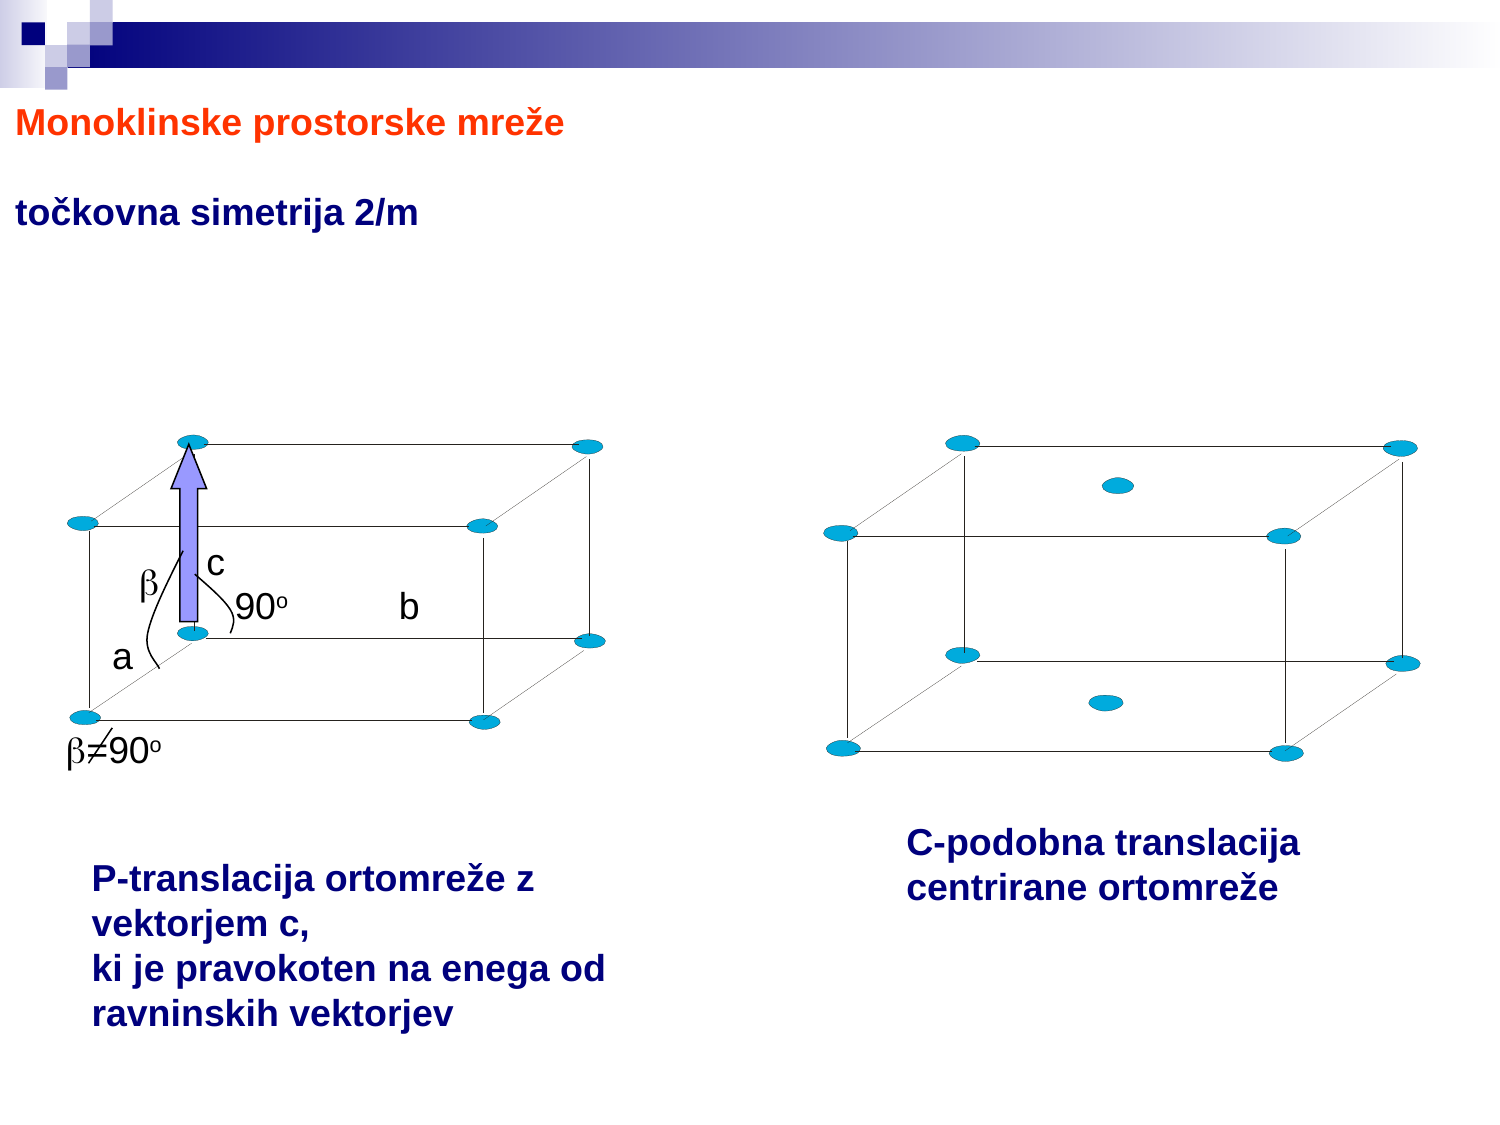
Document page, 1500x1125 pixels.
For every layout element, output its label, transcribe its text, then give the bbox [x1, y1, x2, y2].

chart [64, 432, 609, 735]
text_box c [191, 530, 241, 591]
text_box Monoklinske prostorske mreže točkovna simetrija 2/m [0, 90, 580, 331]
text_box 90o [219, 574, 303, 635]
text_box P-translacija ortomreže z vektorjem c, ki je pravokoten na enega od ravninskih vektorjev [76, 846, 633, 1042]
text_box =90o [50, 718, 177, 780]
text_box C-podobna translacija centrirane ortomreže [891, 810, 1326, 917]
text_box a [97, 624, 148, 686]
text_box [171, 444, 207, 622]
text_box b [384, 574, 435, 635]
chart [820, 432, 1424, 767]
text_box  [124, 550, 175, 612]
